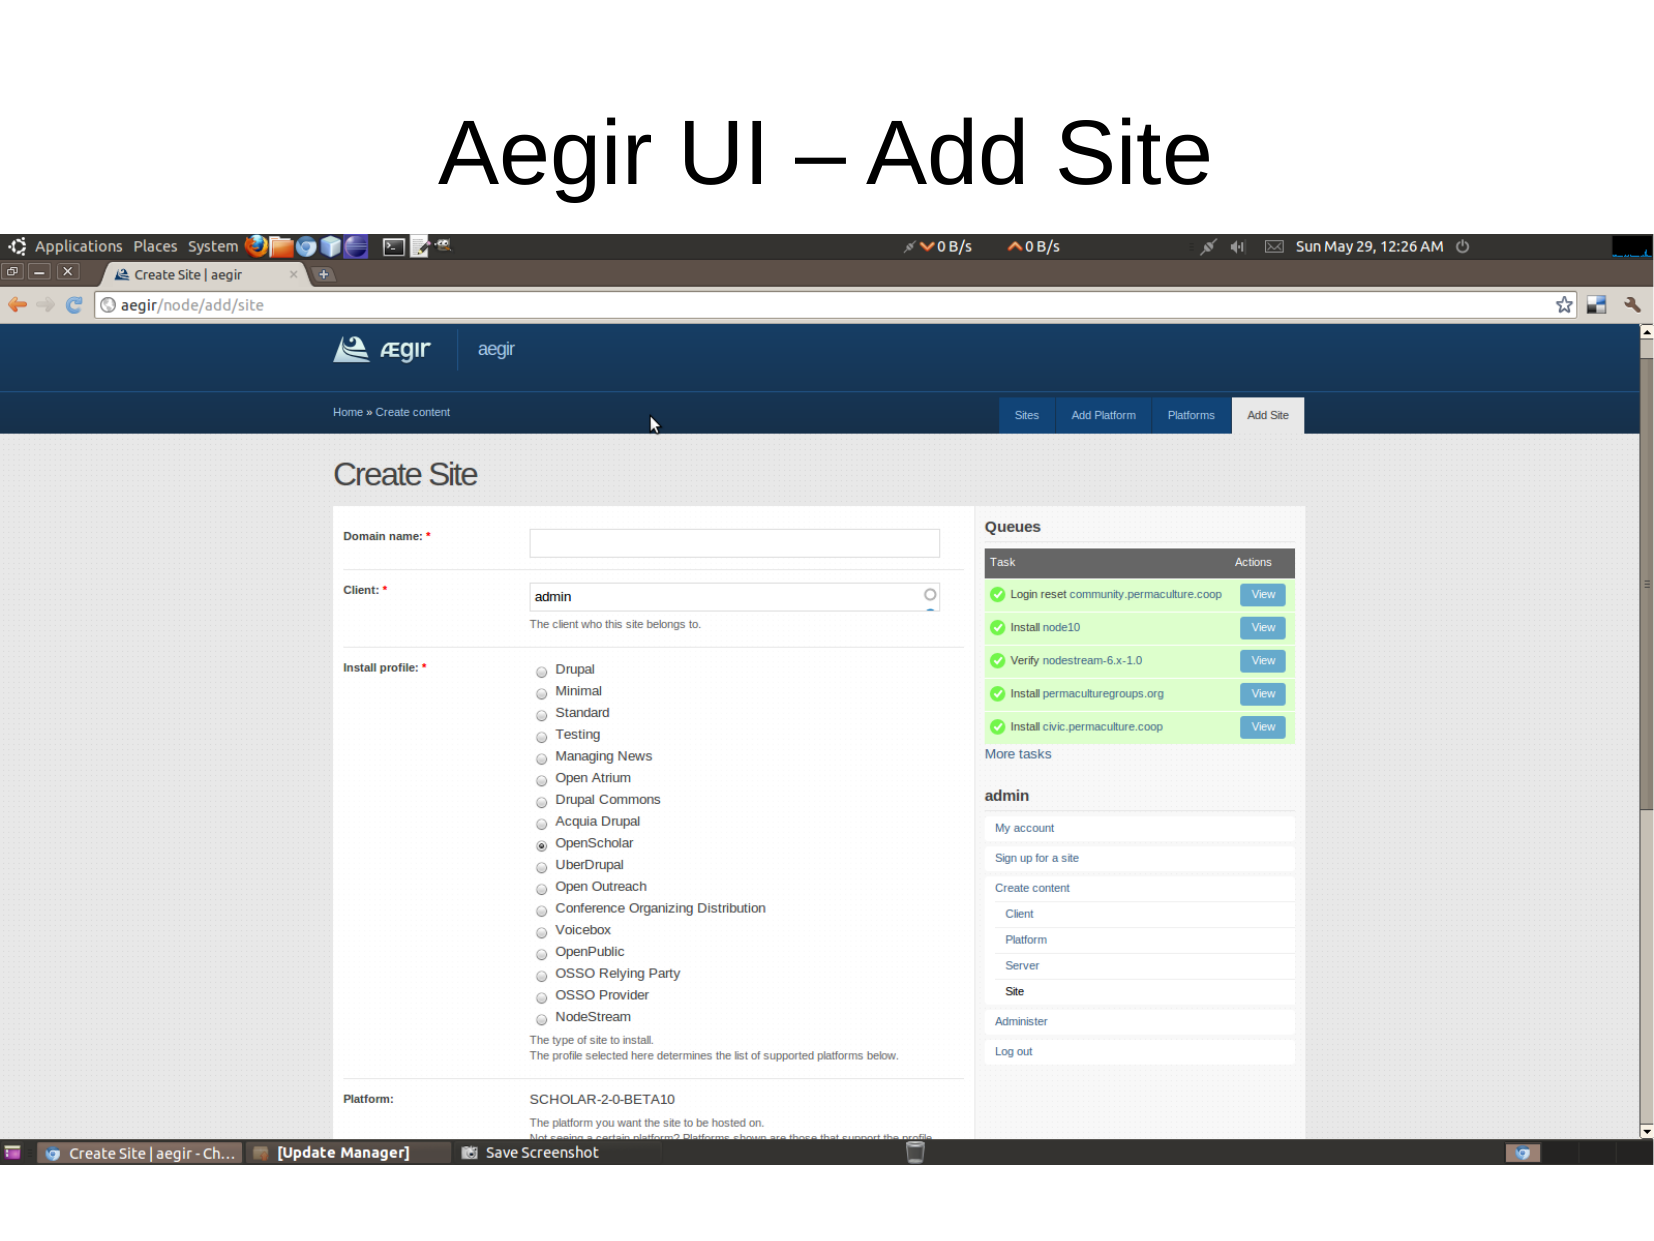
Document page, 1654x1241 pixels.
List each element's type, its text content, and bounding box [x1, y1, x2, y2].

picture [0, 234, 1654, 1165]
title Aegir UI – Add Site [82, 56, 1571, 234]
